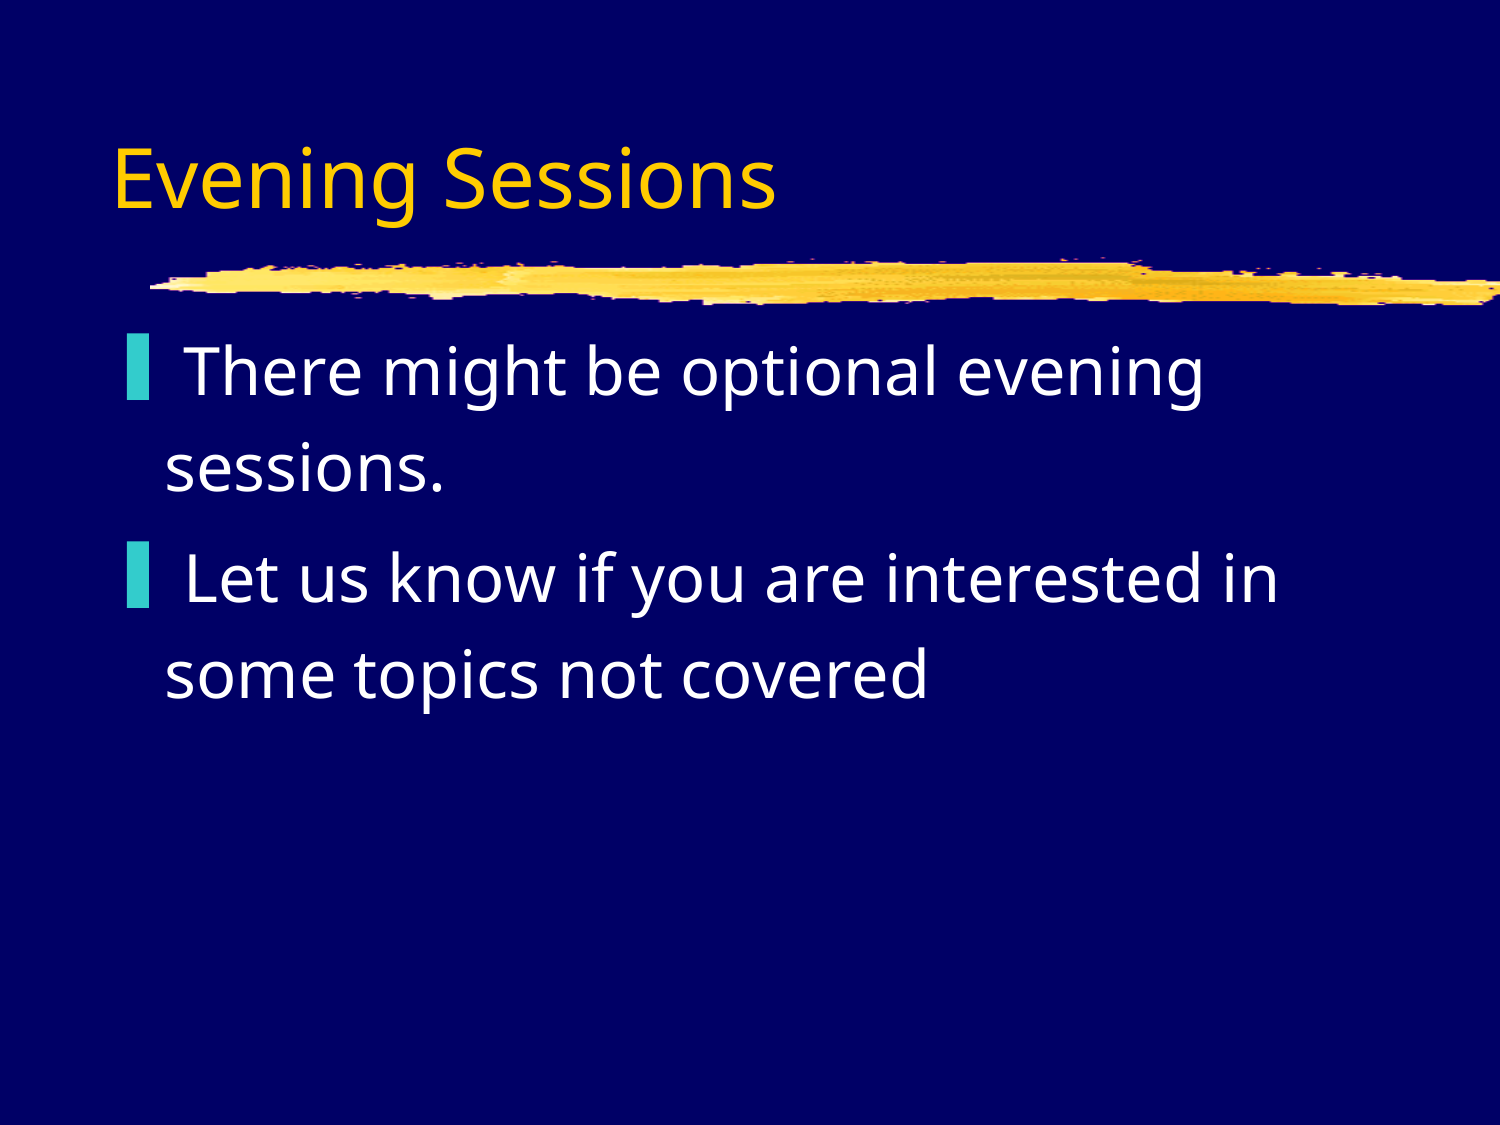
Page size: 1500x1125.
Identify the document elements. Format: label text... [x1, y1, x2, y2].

list There might be optional evening sessions. Let us know if you are interested in some topics not covered [110, 312, 1391, 1118]
title Evening Sessions [110, 78, 1391, 297]
picture [150, 252, 1500, 316]
